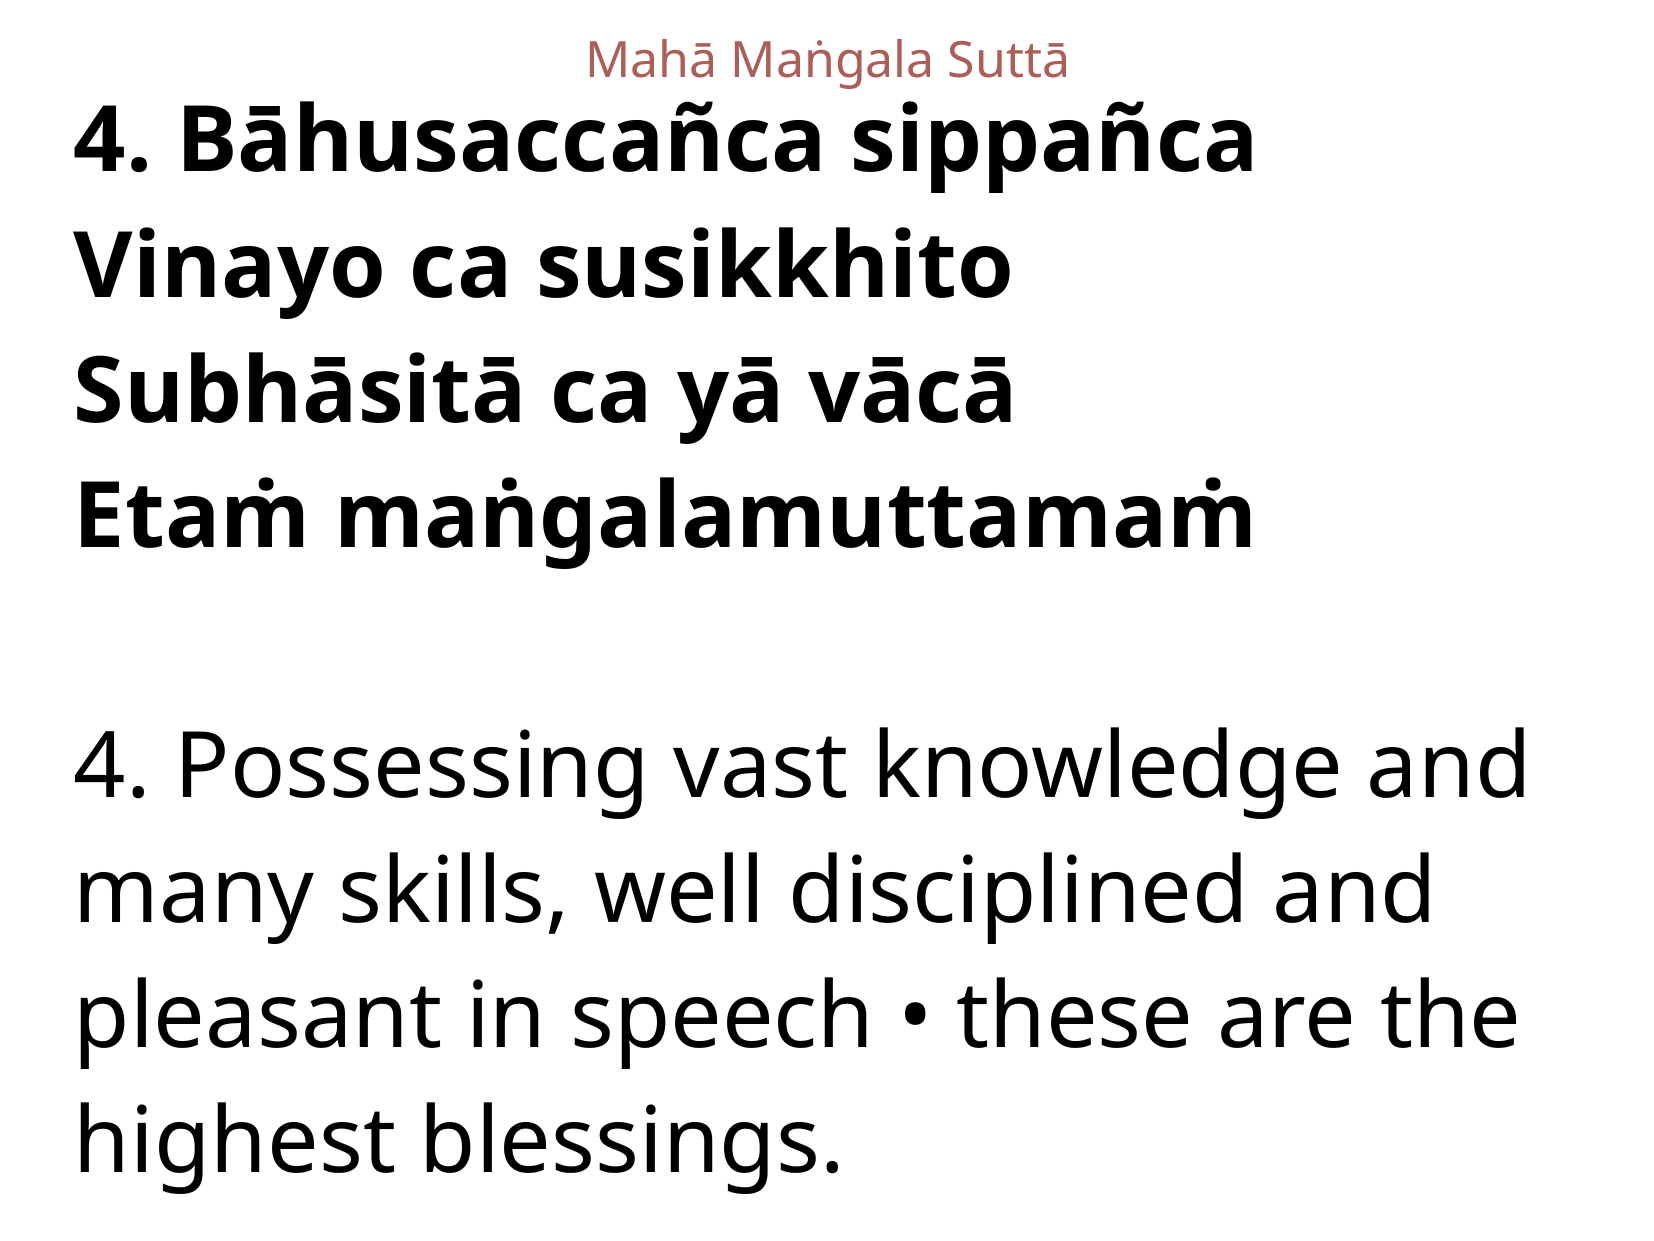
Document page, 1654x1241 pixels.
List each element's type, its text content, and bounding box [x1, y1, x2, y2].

text_box 4. Bāhusaccañca sippañca Vinayo ca susikkhito Subhāsitā ca yā vācā Etaṁ maṅgalamuttamaṁ 4. Possessing vast knowledge and many skills, well disciplined and pleasant in speech • these are the highest blessings. [73, 97, 1632, 1208]
text_box Mahā Maṅgala Suttā [0, 16, 1653, 97]
